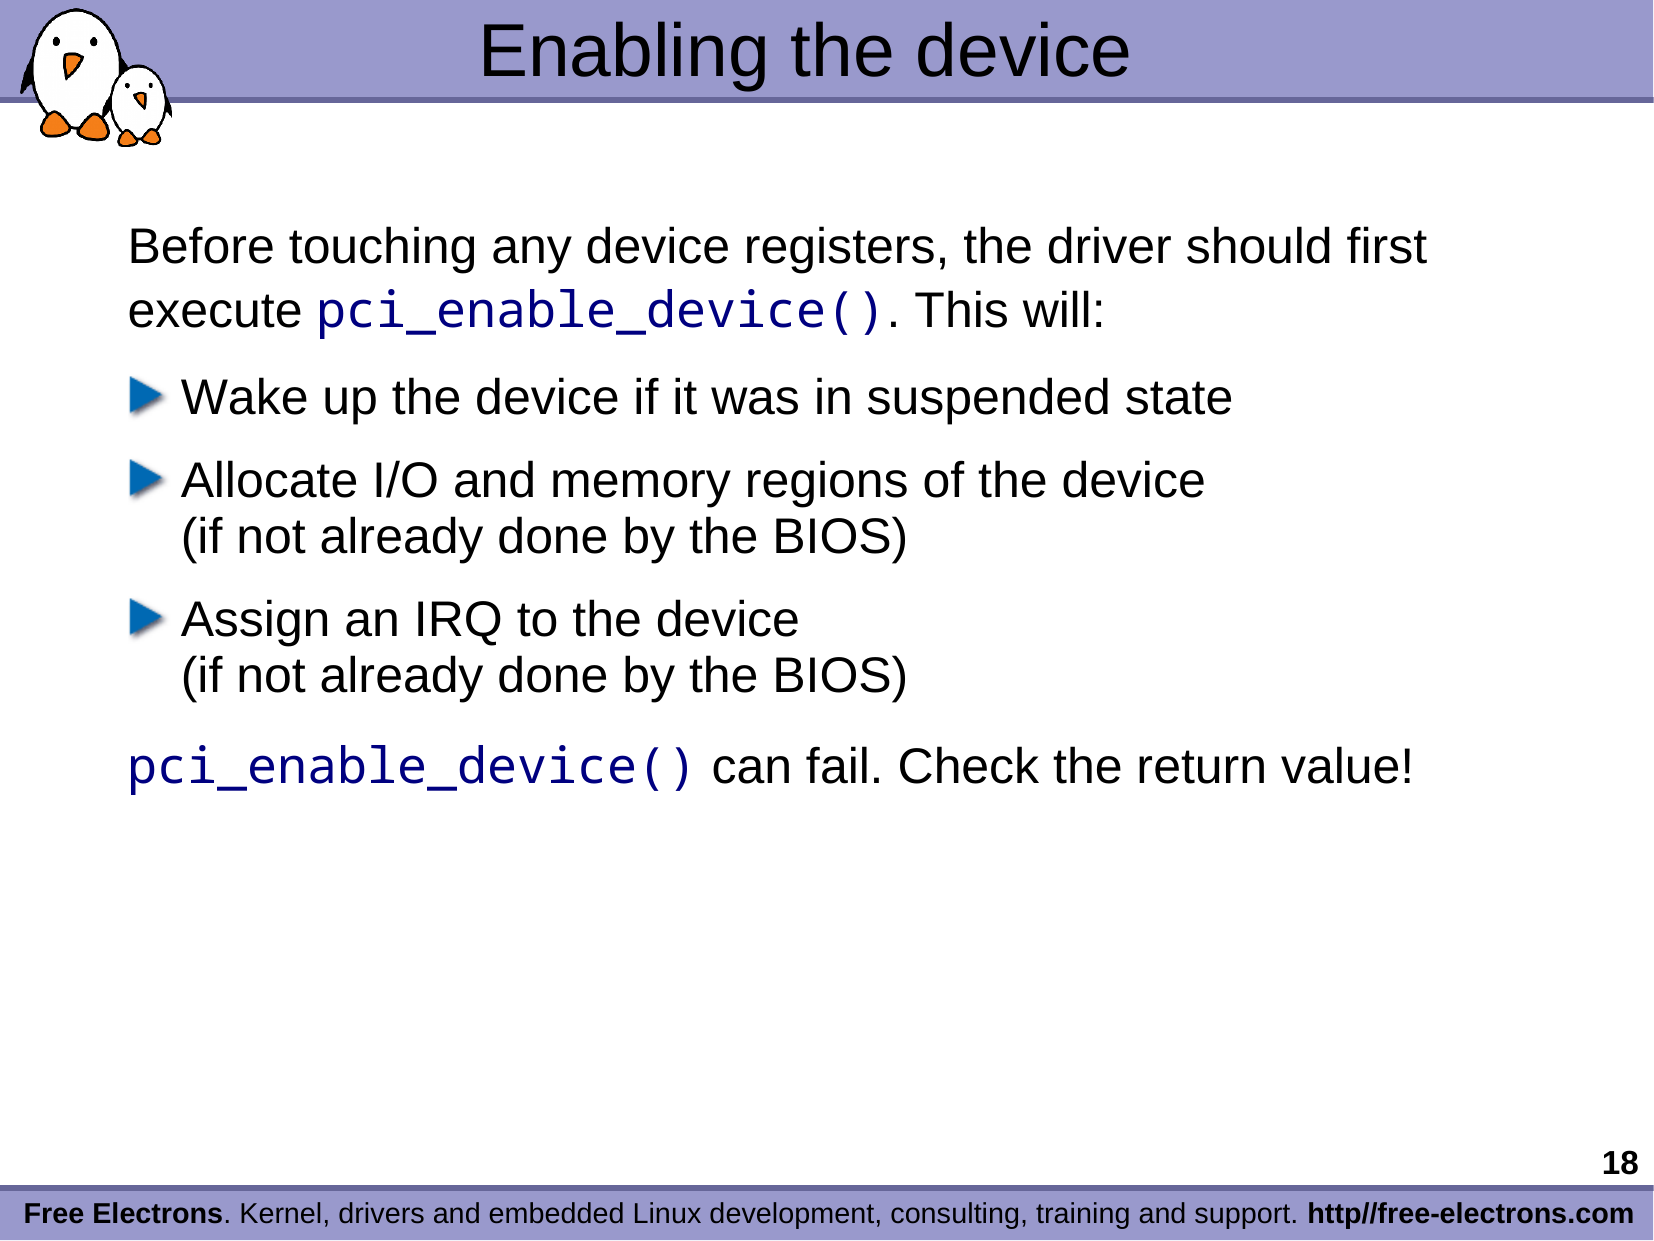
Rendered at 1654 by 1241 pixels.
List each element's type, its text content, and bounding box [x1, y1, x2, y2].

picture [20, 8, 172, 147]
title Enabling the device [60, 0, 1551, 101]
list Before touching any device registers, the driver should first execute pci_enable_device(). This will: Wake up the device if it was in suspended state Allocate I/O and memory regions of the device (if not already done by the BIOS) Assign an IRQ to the device (if not already done by the BIOS) pci_enable_device() can fail. Check the return value! [109, 218, 1522, 826]
